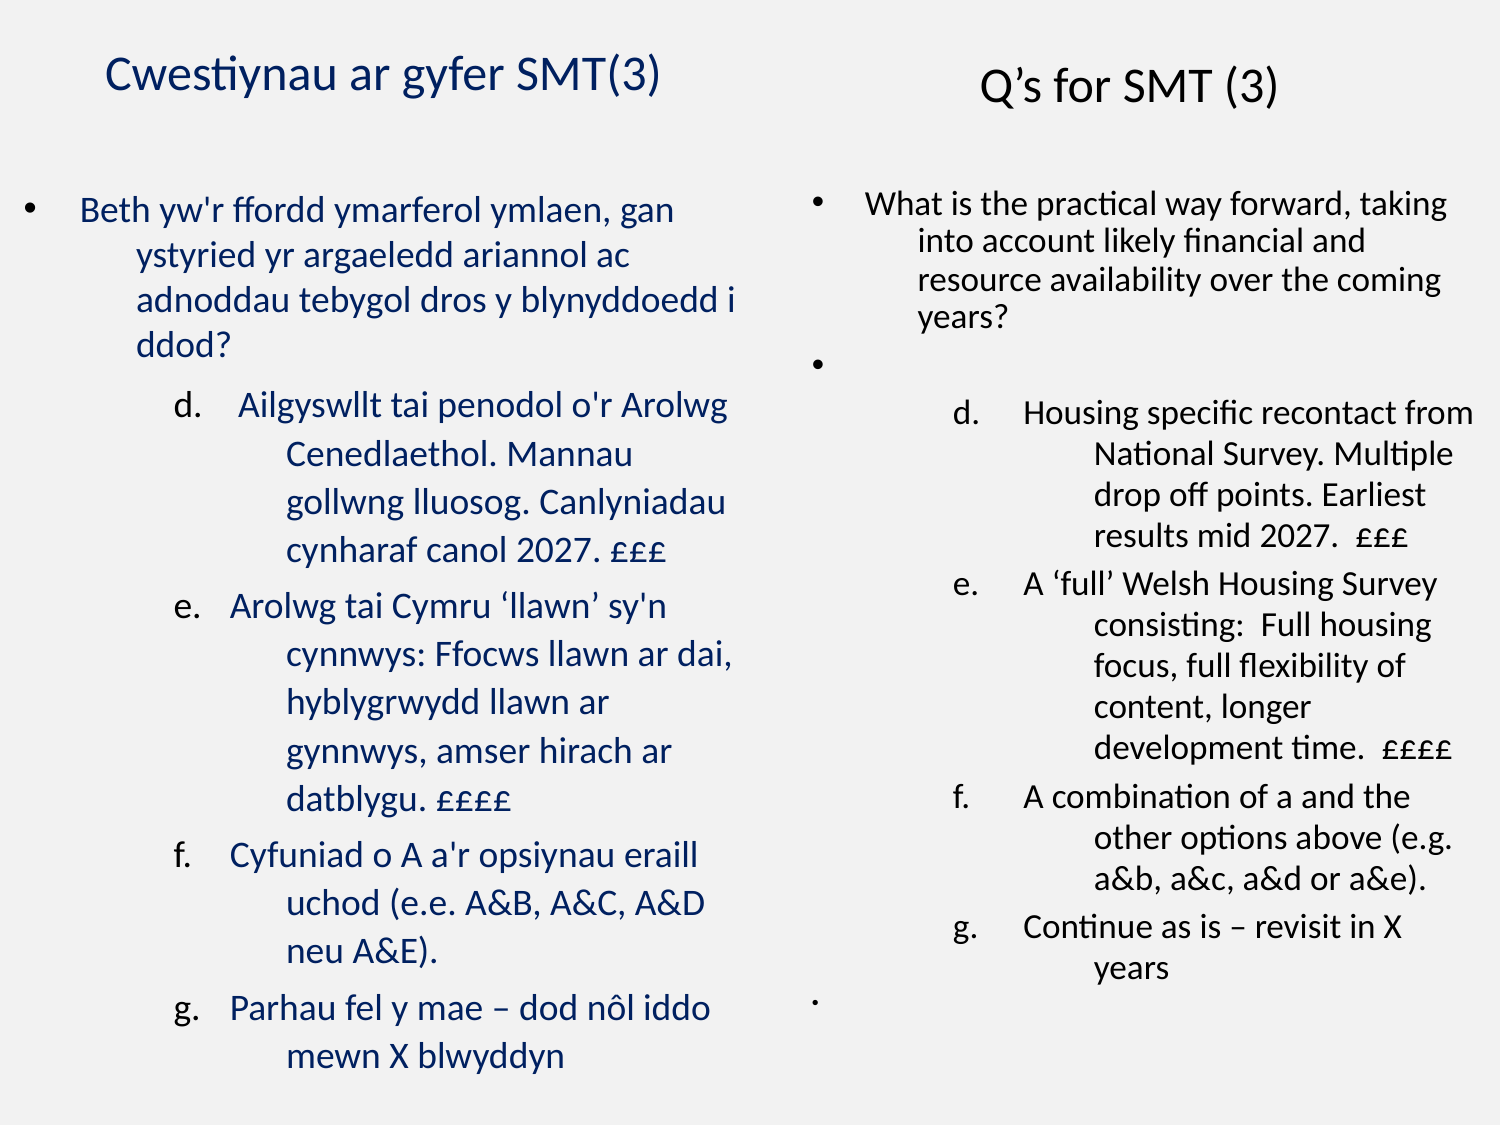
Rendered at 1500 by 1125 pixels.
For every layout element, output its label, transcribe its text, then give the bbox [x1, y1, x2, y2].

list What is the practical way forward, taking into account likely financial and resource availability over the coming years? Housing specific recontact from National Survey. Multiple drop off points. Earliest results mid 2027. £££ A ‘full’ Welsh Housing Survey consisting: Full housing focus, full flexibility of content, longer development time. ££££ A combination of a and the other options above (e.g. a&b, a&c, a&d or a&e). Continue as is – revisit in X years [796, 177, 1492, 1039]
text_box Q’s for SMT (3) [881, 48, 1379, 124]
text_box Cwestiynau ar gyfer SMT(3) [75, 16, 692, 124]
text_box Beth yw'r ffordd ymarferol ymlaen, gan ystyried yr argaeledd ariannol ac adnoddau tebygol dros y blynyddoedd i ddod? Ailgyswllt tai penodol o'r Arolwg Cenedlaethol. Mannau gollwng lluosog. Canlyniadau cynharaf canol 2027. £££ Arolwg tai Cymru ‘llawn’ sy'n cynnwys: Ffocws llawn ar dai, hyblygrwydd llawn ar gynnwys, amser hirach ar datblygu. ££££ Cyfuniad o A a'r opsiynau eraill uchod (e.e. A&B, A&C, A&D neu A&E). Parhau fel y mae – dod nôl iddo mewn X blwyddyn [8, 177, 759, 1091]
